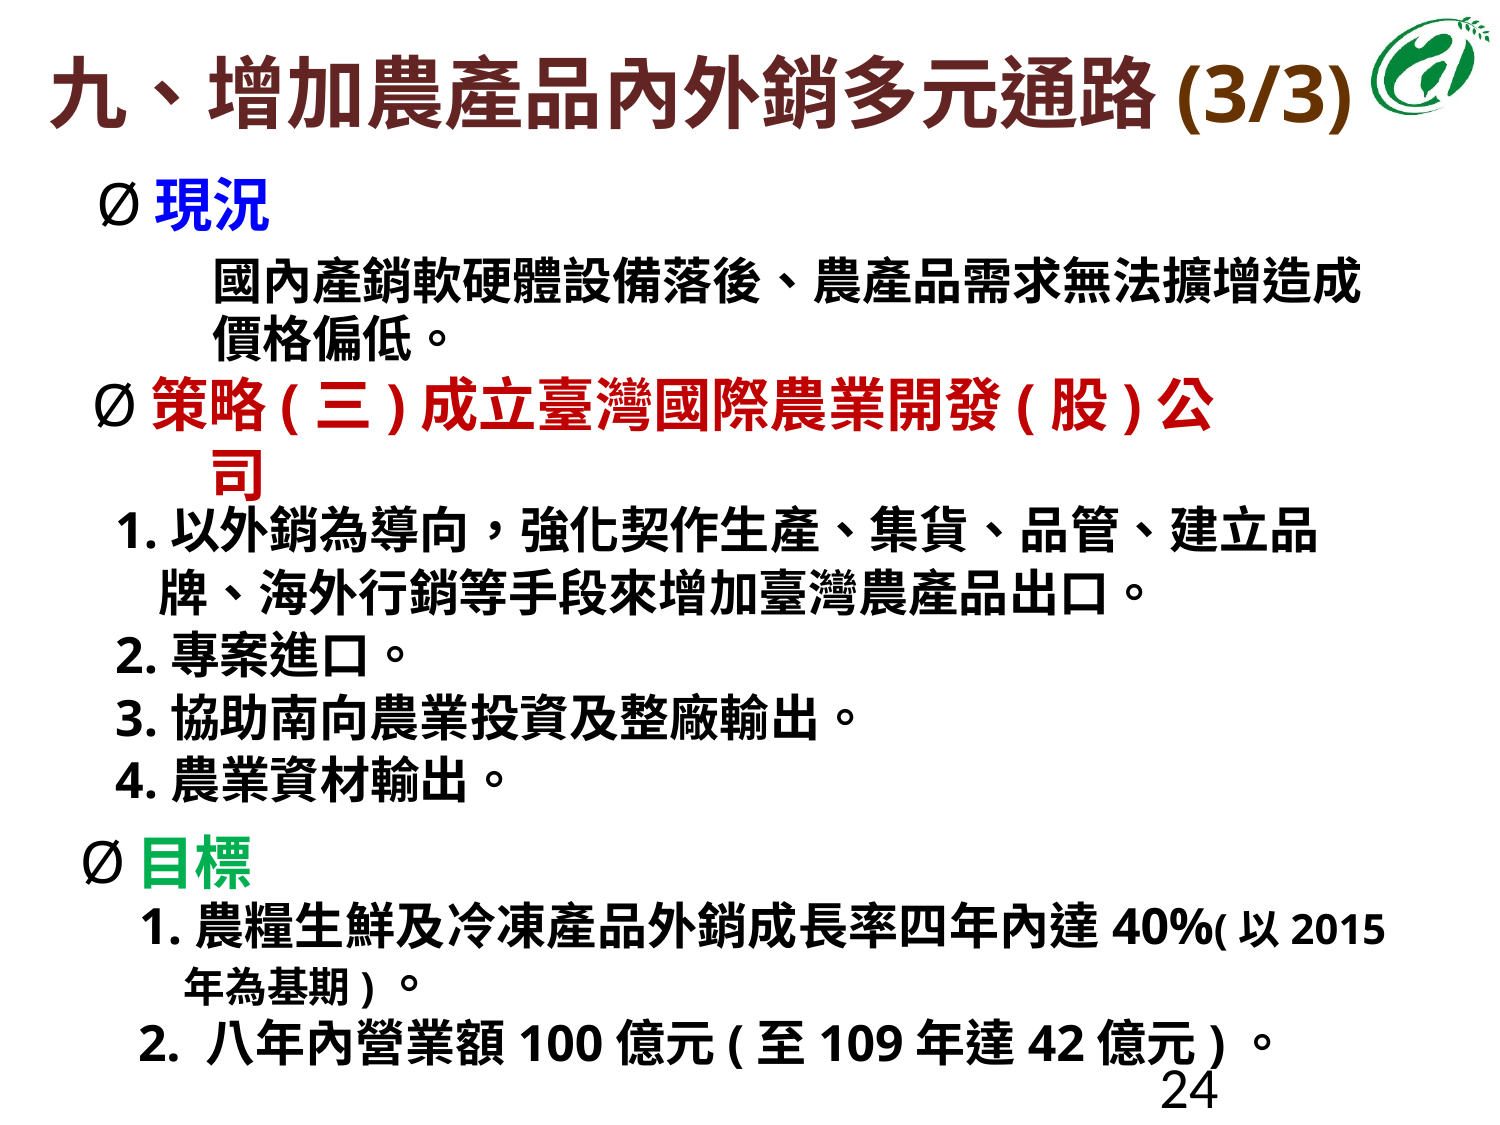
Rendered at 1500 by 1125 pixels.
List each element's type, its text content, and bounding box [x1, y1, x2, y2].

text_box 九、增加農產品內外銷多元通路(3/3) [26, 20, 1377, 161]
text_box 1.以外銷為導向，強化契作生產、集貨、品管、建立品牌、海外行銷等手段來增加臺灣農產品出口。 2.專案進口。 3.協助南向農業投資及整廠輸出。 4.農業資材輸出。 [100, 489, 1376, 816]
picture [1361, 3, 1497, 126]
text_box [1144, 1042, 1495, 1103]
text_box 目標 1.農糧生鮮及冷凍產品外銷成長率四年內達40%(以2015年為基期)。 2. 八年內營業額100億元(至109年達42億元)。 [64, 818, 1412, 935]
text_box 現況 國內產銷軟硬體設備落後、農產品需求無法擴增造成價格偏低。 [81, 160, 1412, 378]
text_box 策略(三)成立臺灣國際農業開發(股)公司 [76, 326, 1235, 551]
